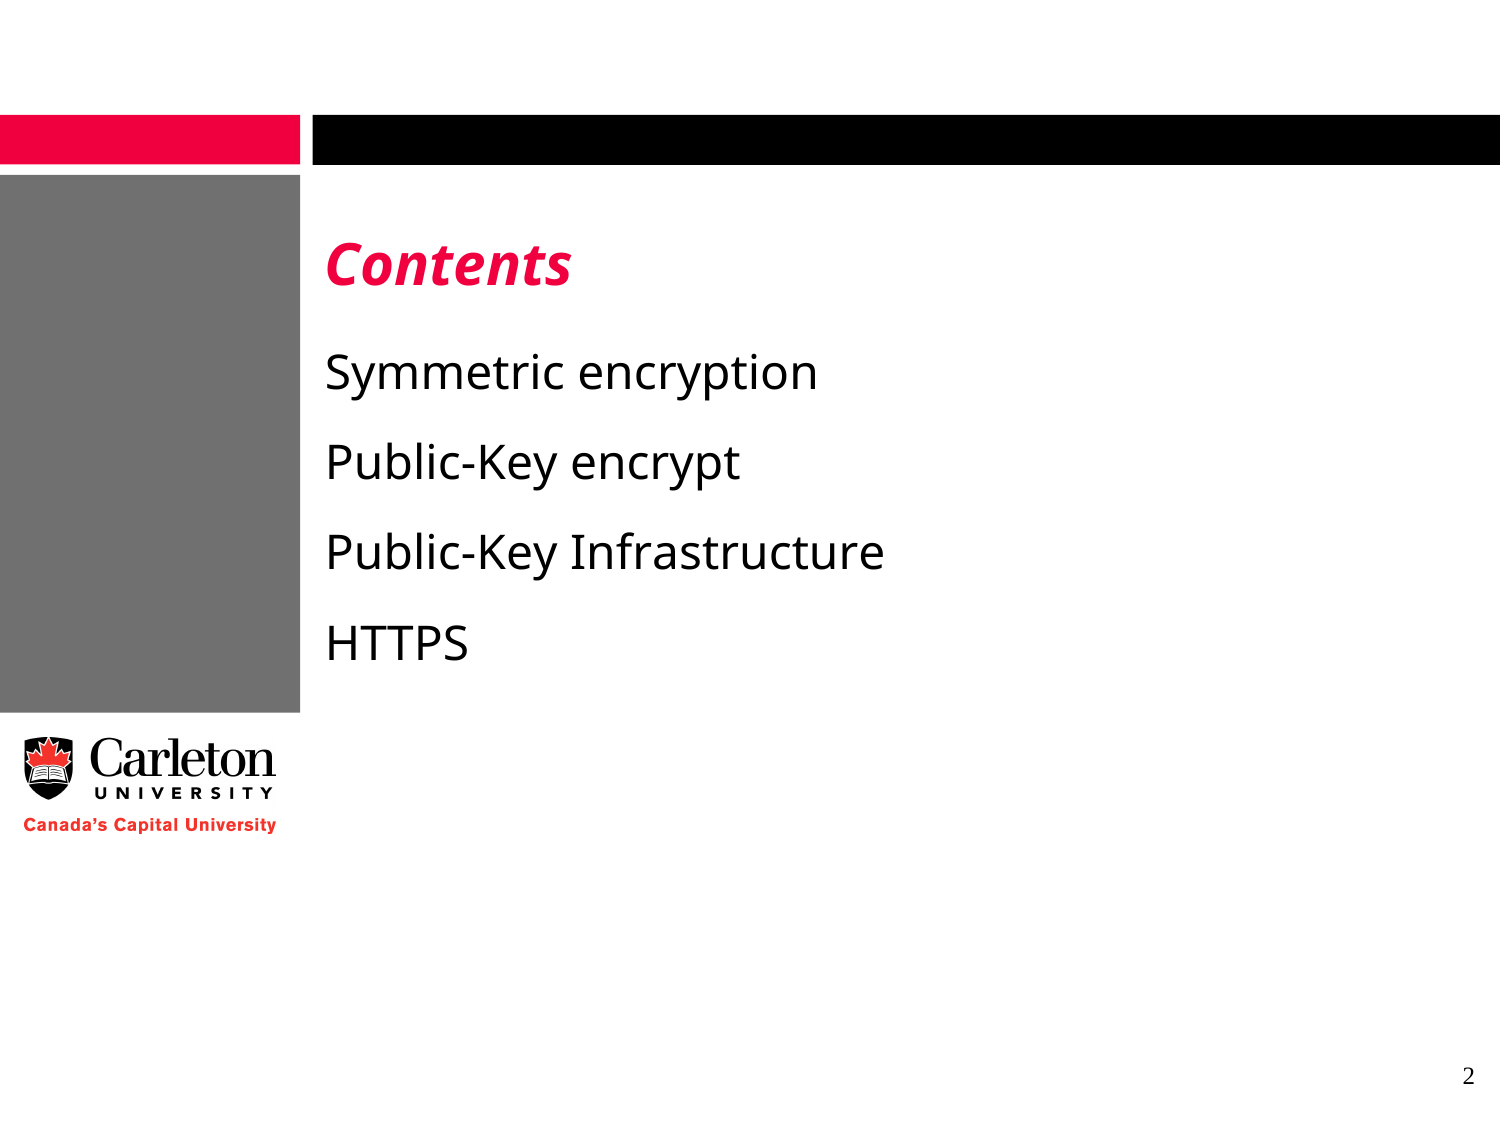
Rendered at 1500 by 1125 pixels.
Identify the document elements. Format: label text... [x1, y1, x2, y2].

picture [24, 737, 276, 834]
list Symmetric encryption Public-Key encrypt Public-Key Infrastructure HTTPS [324, 324, 1450, 1036]
title Contents [324, 194, 1450, 324]
